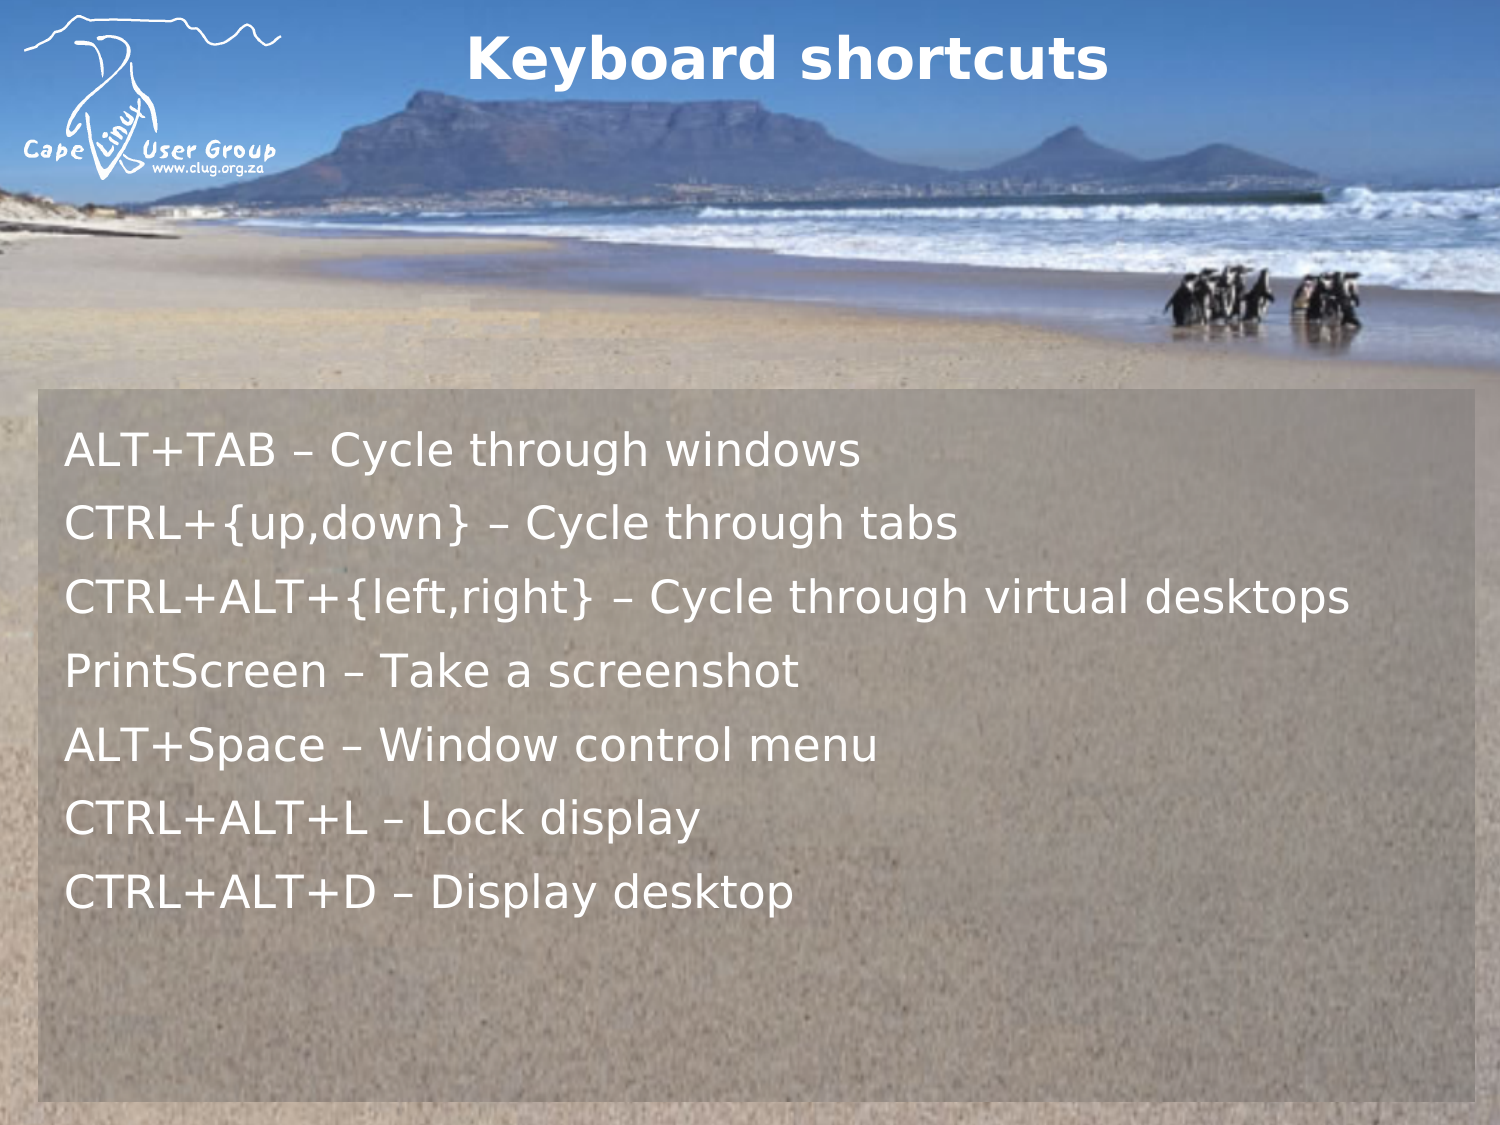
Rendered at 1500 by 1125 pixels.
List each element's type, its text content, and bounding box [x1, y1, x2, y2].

title Keyboard shortcuts [465, 0, 1484, 115]
picture [0, 0, 1500, 1125]
list ALT+TAB – Cycle through windows CTRL+{up,down} – Cycle through tabs CTRL+ALT+{left,right} – Cycle through virtual desktops PrintScreen – Take a screenshot ALT+Space – Window control menu CTRL+ALT+L – Lock display CTRL+ALT+D – Display desktop [64, 420, 1476, 1105]
